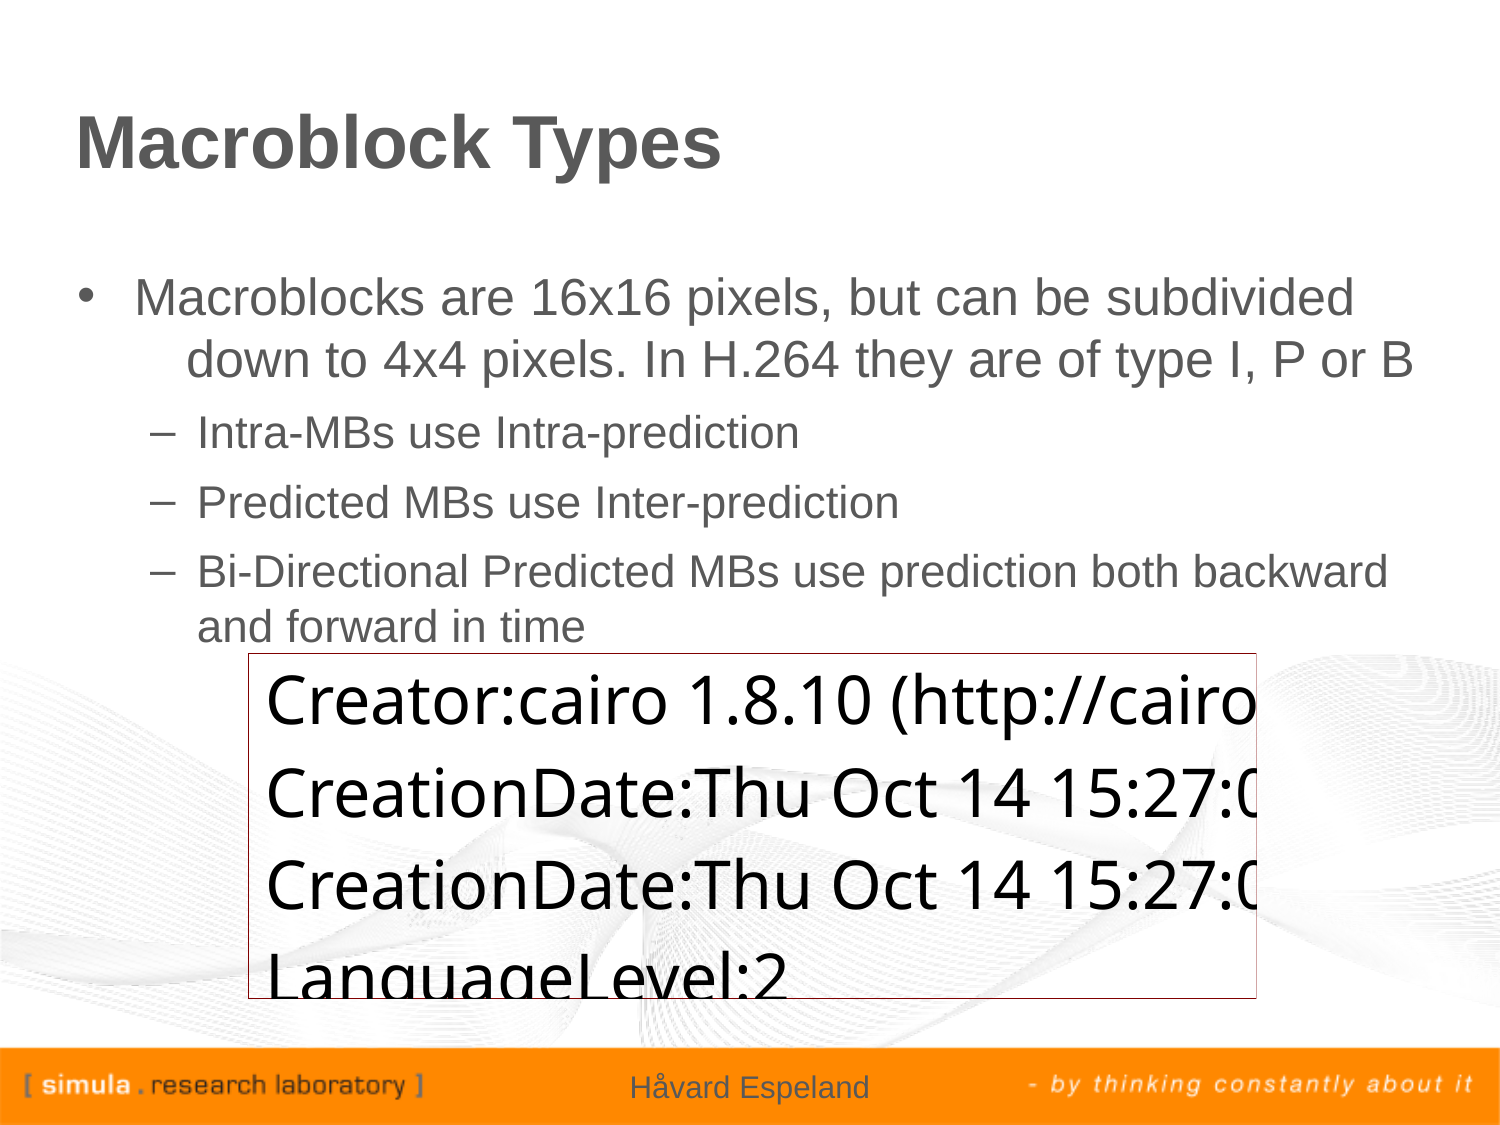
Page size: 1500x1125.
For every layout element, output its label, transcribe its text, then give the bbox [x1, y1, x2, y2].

title Macroblock Types [75, 44, 1425, 233]
picture [0, 654, 1500, 1125]
list Macroblocks are 16x16 pixels, but can be subdivided down to 4x4 pixels. In H.264 they are of type I, P or B Intra-MBs use Intra-prediction Predicted MBs use Inter-prediction Bi-Directional Predicted MBs use prediction both backward and forward in time [75, 263, 1425, 676]
